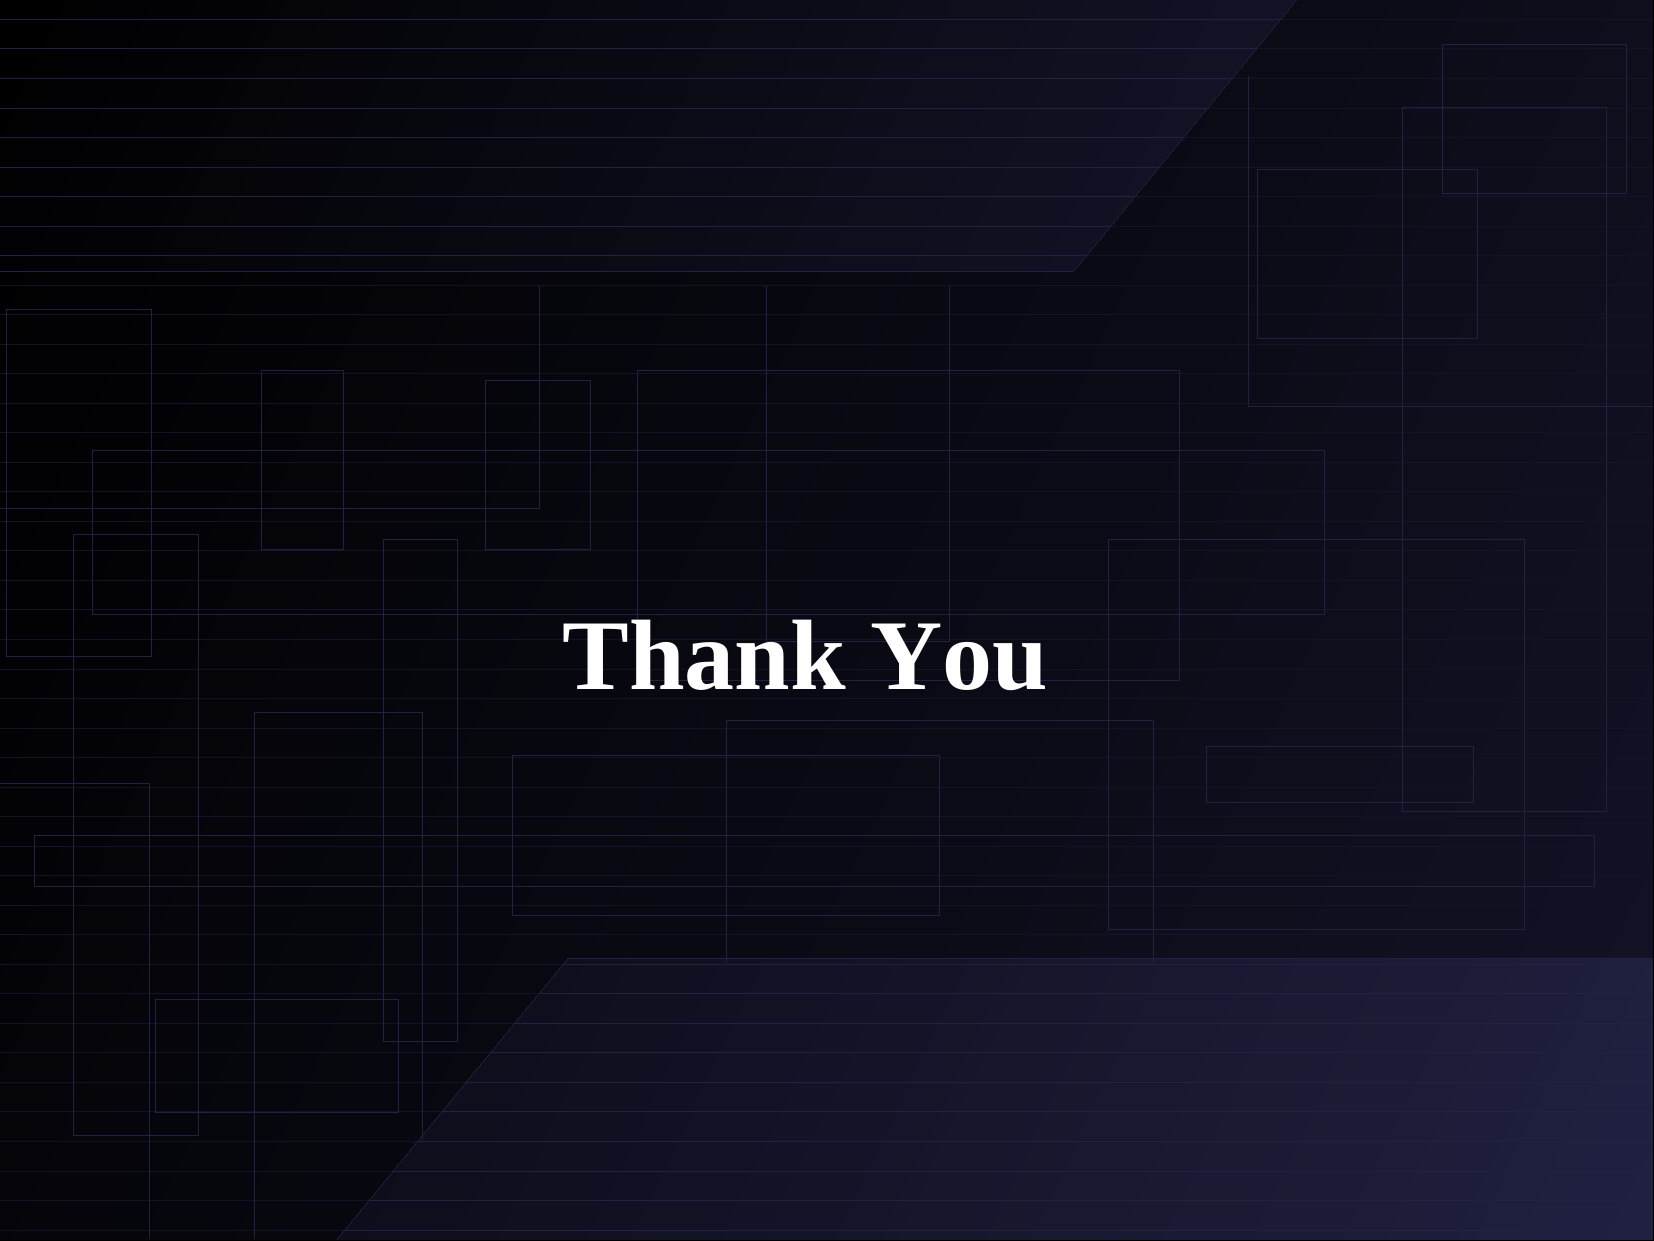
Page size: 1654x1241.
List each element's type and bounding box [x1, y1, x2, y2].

title [121, 102, 1534, 311]
list [121, 344, 1534, 1127]
